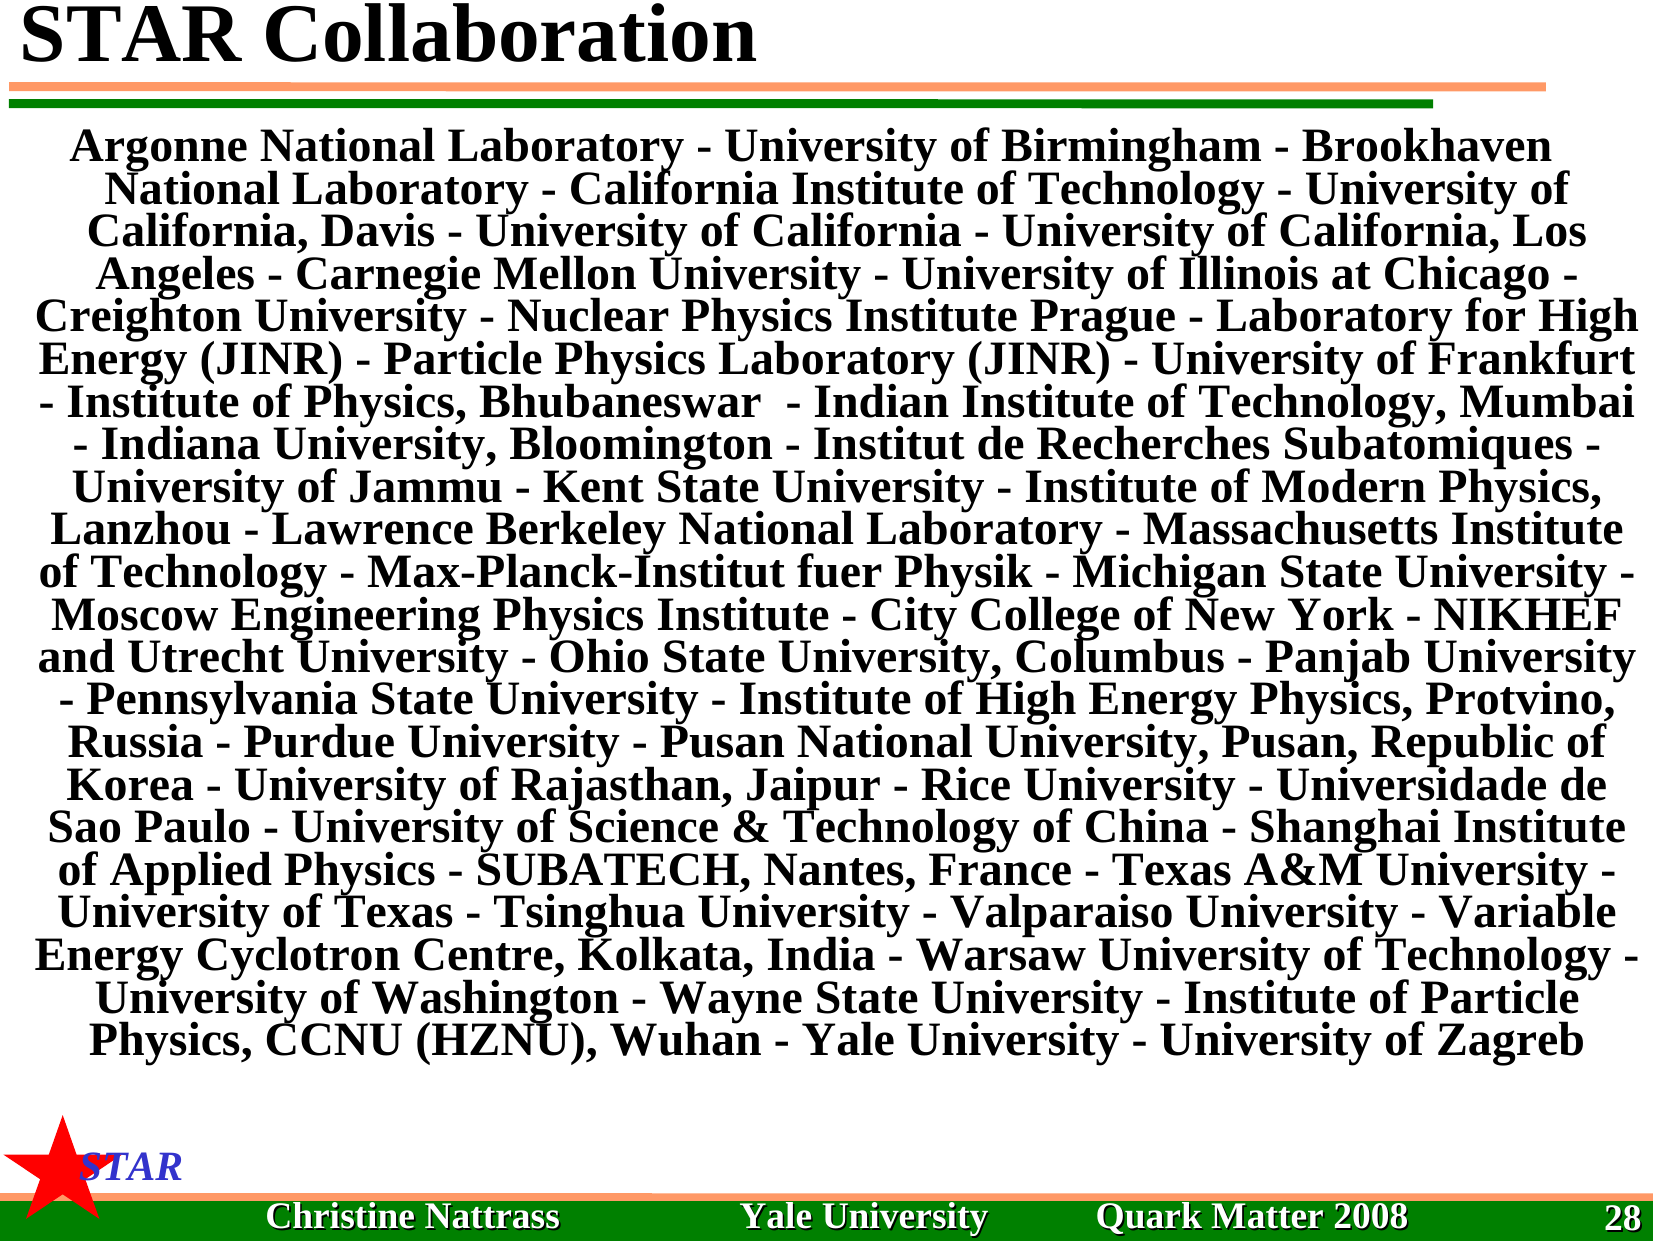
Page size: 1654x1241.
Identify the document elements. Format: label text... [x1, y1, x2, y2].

text_box STAR Collaboration [19, 0, 1636, 109]
text_box Argonne National Laboratory - University of Birmingham - Brookhaven National Laboratory - California Institute of Technology - University of California, Davis - University of California - University of California, Los Angeles - Carnegie Mellon University - University of Illinois at Chicago - Creighton University - Nuclear Physics Institute Prague - Laboratory for High Energy (JINR) - Particle Physics Laboratory (JINR) - University of Frankfurt - Institute of Physics, Bhubaneswar - Indian Institute of Technology, Mumbai - Indiana University, Bloomington - Institut de Recherches Subatomiques - University of Jammu - Kent State University - Institute of Modern Physics, Lanzhou - Lawrence Berkeley National Laboratory - Massachusetts Institute of Technology - Max-Planck-Institut fuer Physik - Michigan State University - Moscow Engineering Physics Institute - City College of New York - NIKHEF and Utrecht University - Ohio State University, Columbus - Panjab University - Pennsylvania State University - Institute of High Energy Physics, Protvino, Russia - Purdue University - Pusan National University, Pusan, Republic of Korea - University of Rajasthan, Jaipur - Rice University - Universidade de Sao Paulo - University of Science & Technology of China - Shanghai Institute of Applied Physics - SUBATECH, Nantes, France - Texas A&M University - University of Texas - Tsinghua University - Valparaiso University - Variable Energy Cyclotron Centre, Kolkata, India - Warsaw University of Technology - University of Washington - Wayne State University - Institute of Particle Physics, CCNU (HZNU), Wuhan - Yale University - University of Zagreb [0, 127, 1643, 1196]
